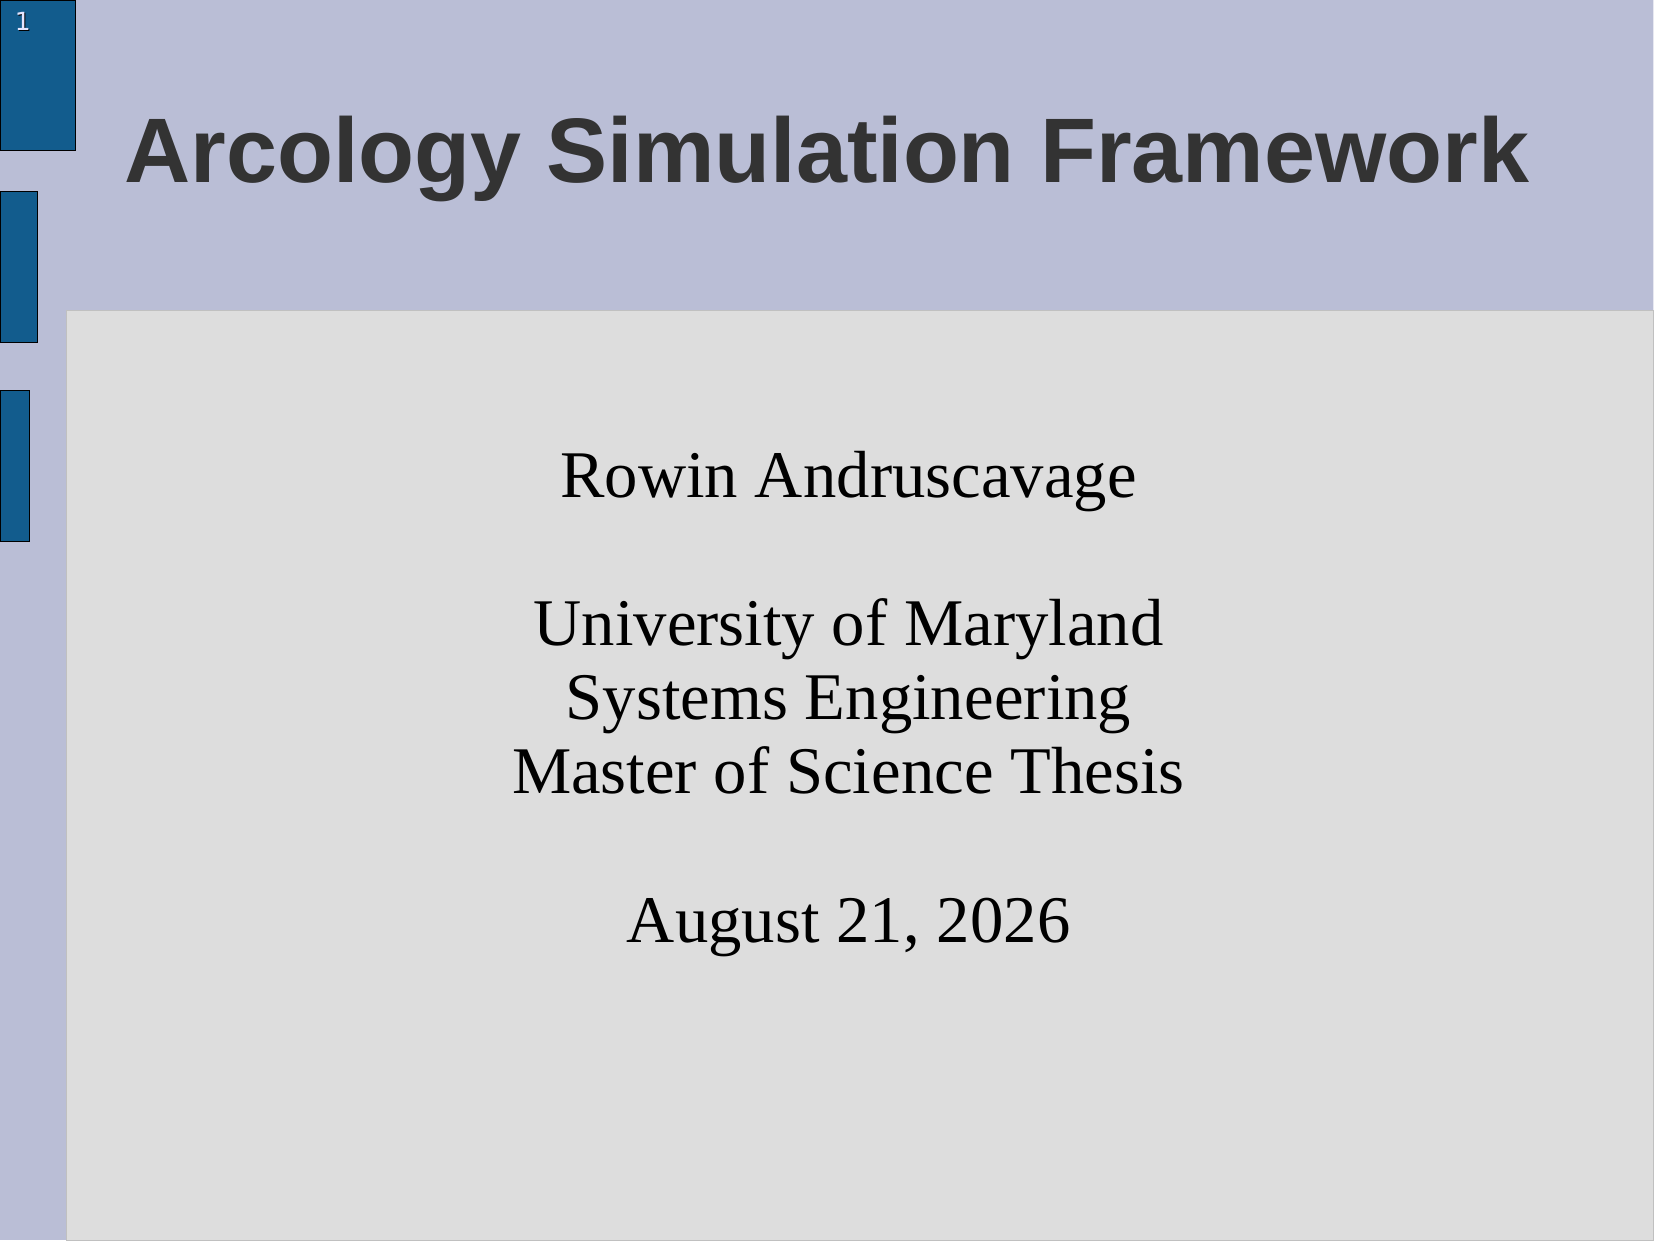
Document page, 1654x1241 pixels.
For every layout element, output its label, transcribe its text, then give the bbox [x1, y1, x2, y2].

subtitle Rowin Andruscavage University of Maryland Systems Engineering Master of Science Thesis June 4, 2007 [125, 343, 1538, 1126]
title Arcology Simulation Framework [121, 0, 1534, 302]
